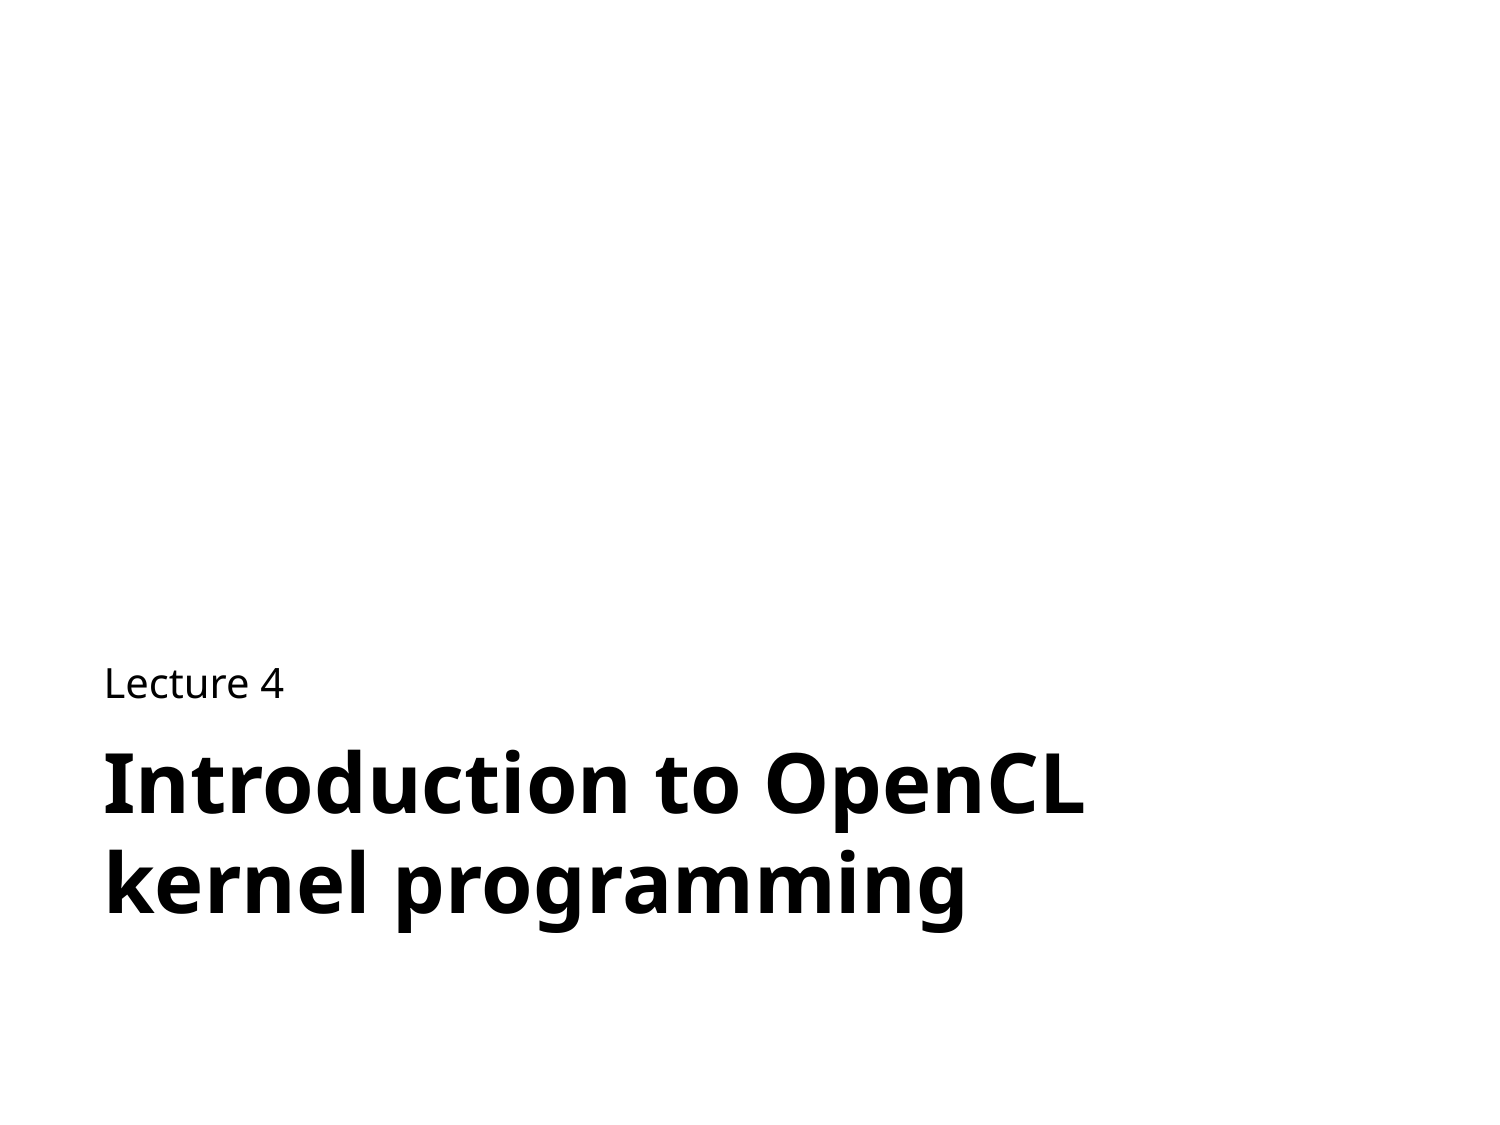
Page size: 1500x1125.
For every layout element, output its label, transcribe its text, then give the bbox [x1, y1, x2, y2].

title Introduction to OpenCL kernel programming [88, 722, 1364, 947]
list Lecture 4 [88, 468, 1364, 715]
